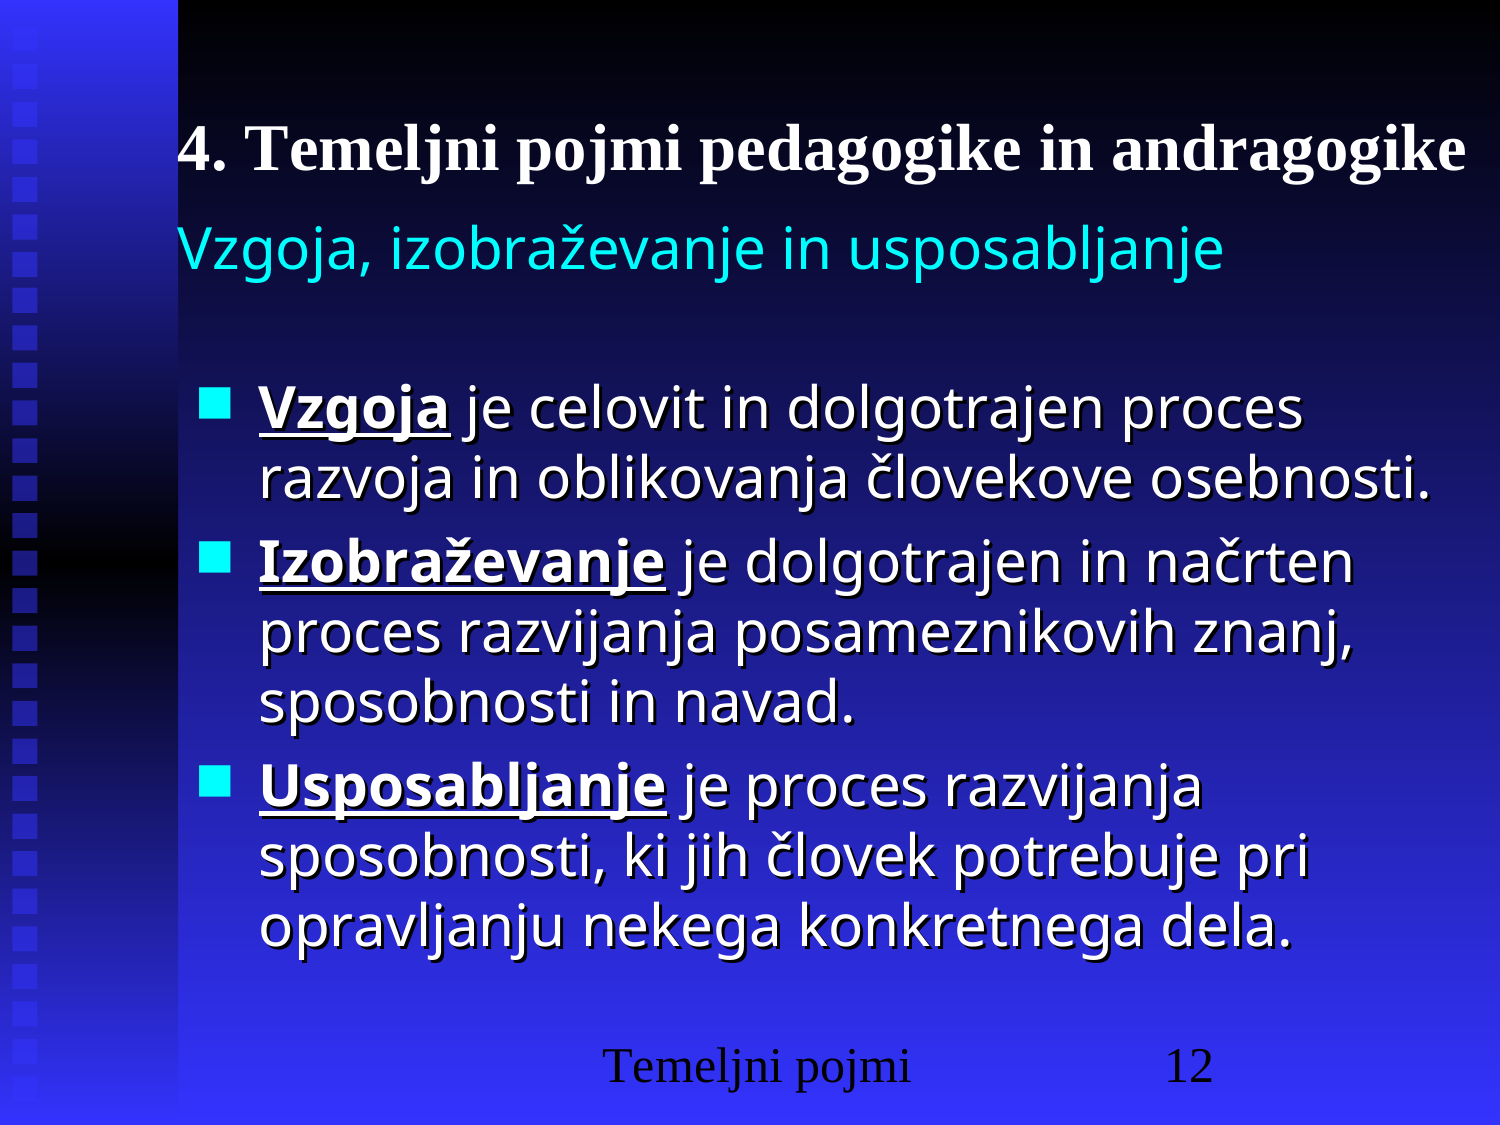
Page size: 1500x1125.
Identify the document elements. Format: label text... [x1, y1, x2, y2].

list Vzgoja je celovit in dolgotrajen proces razvoja in oblikovanja človekove osebnosti. Izobraževanje je dolgotrajen in načrten proces razvijanja posameznikovih znanj, sposobnosti in navad. Usposabljanje je proces razvijanja sposobnosti, ki jih človek potrebuje pri opravljanju nekega konkretnega dela. [187, 362, 1463, 1038]
title 4. Temeljni pojmi pedagogike in andragogike Vzgoja, izobraževanje in usposabljanje [162, 51, 1500, 361]
